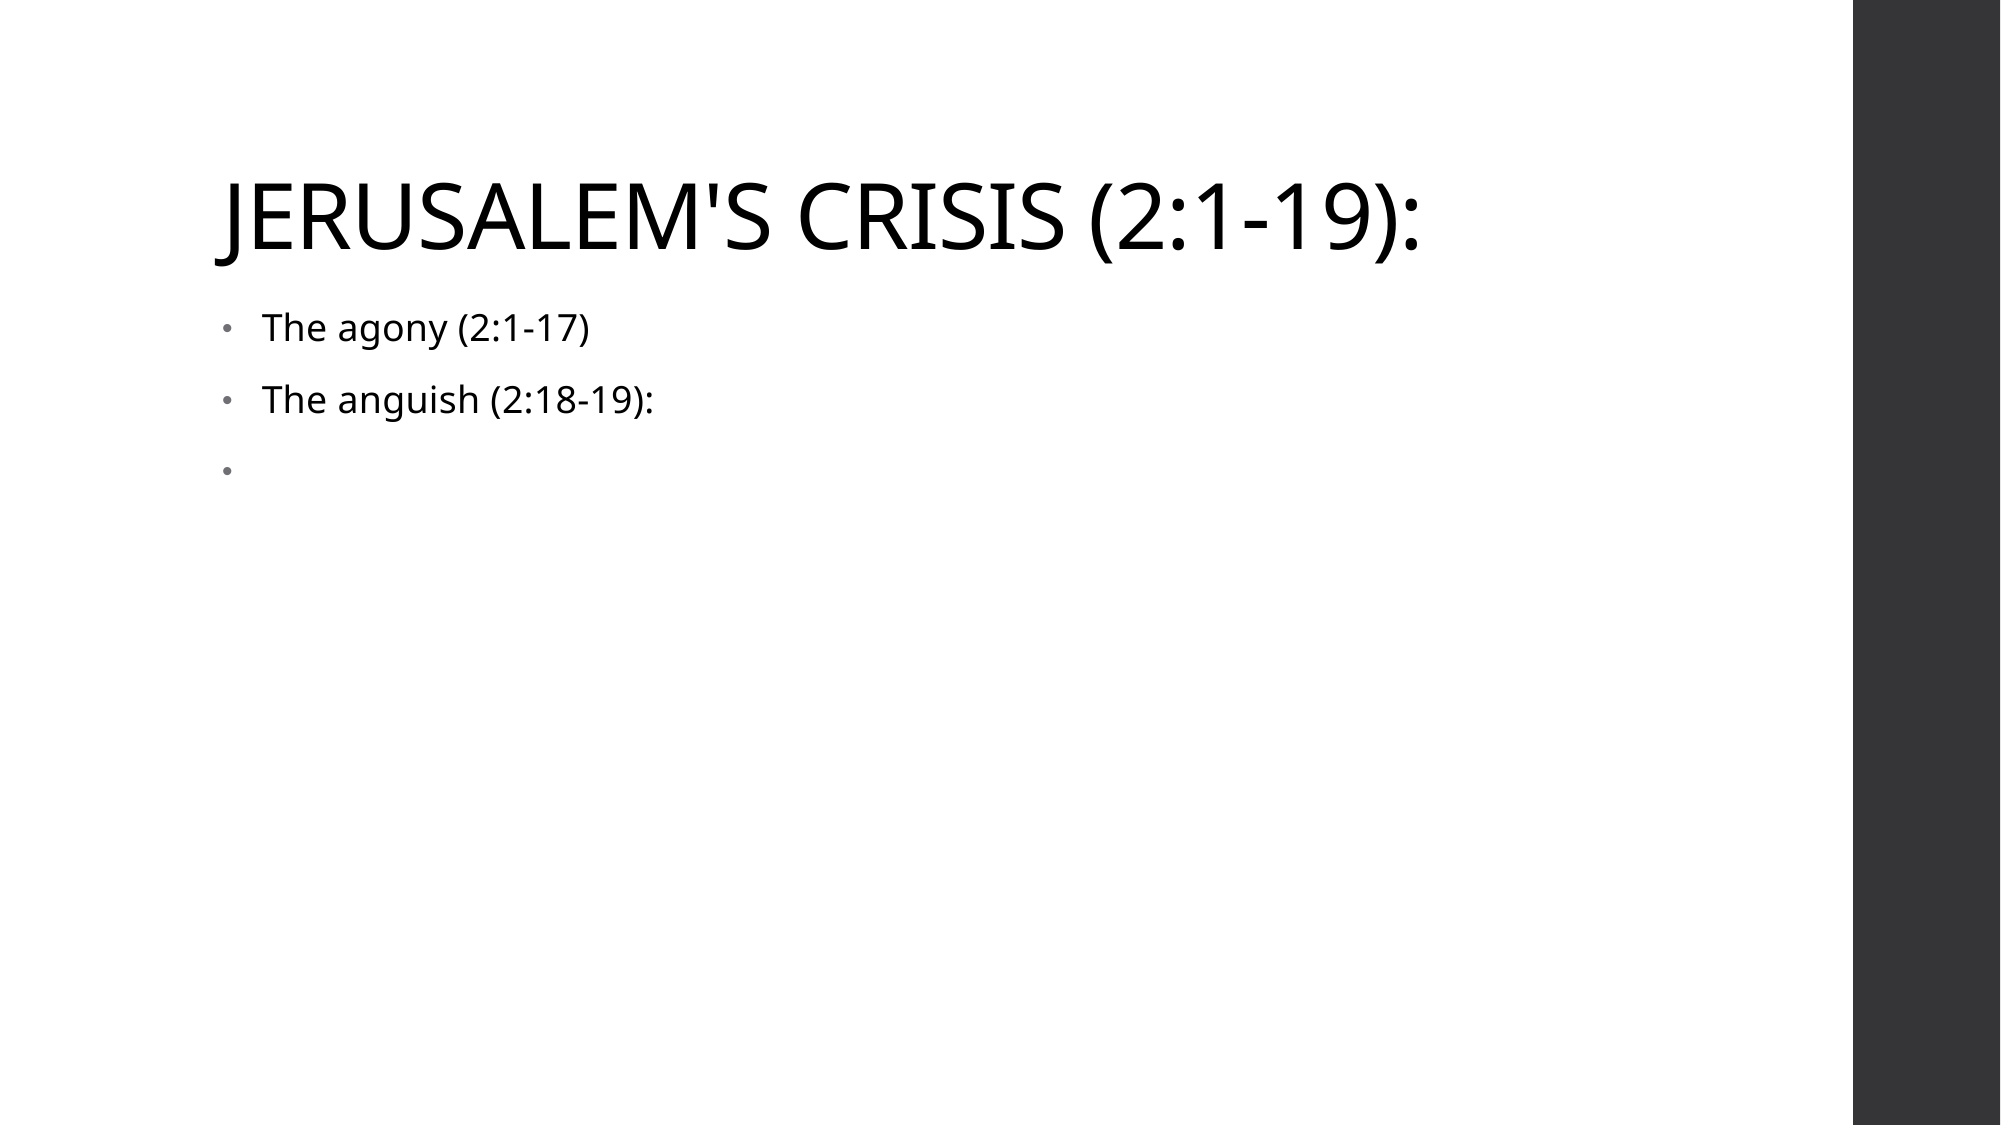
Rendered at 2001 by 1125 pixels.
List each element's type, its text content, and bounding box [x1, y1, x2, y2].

list The agony (2:1-17) The anguish (2:18-19): [206, 299, 1617, 1014]
title JERUSALEM'S CRISIS (2:1-19): [206, 60, 1797, 278]
